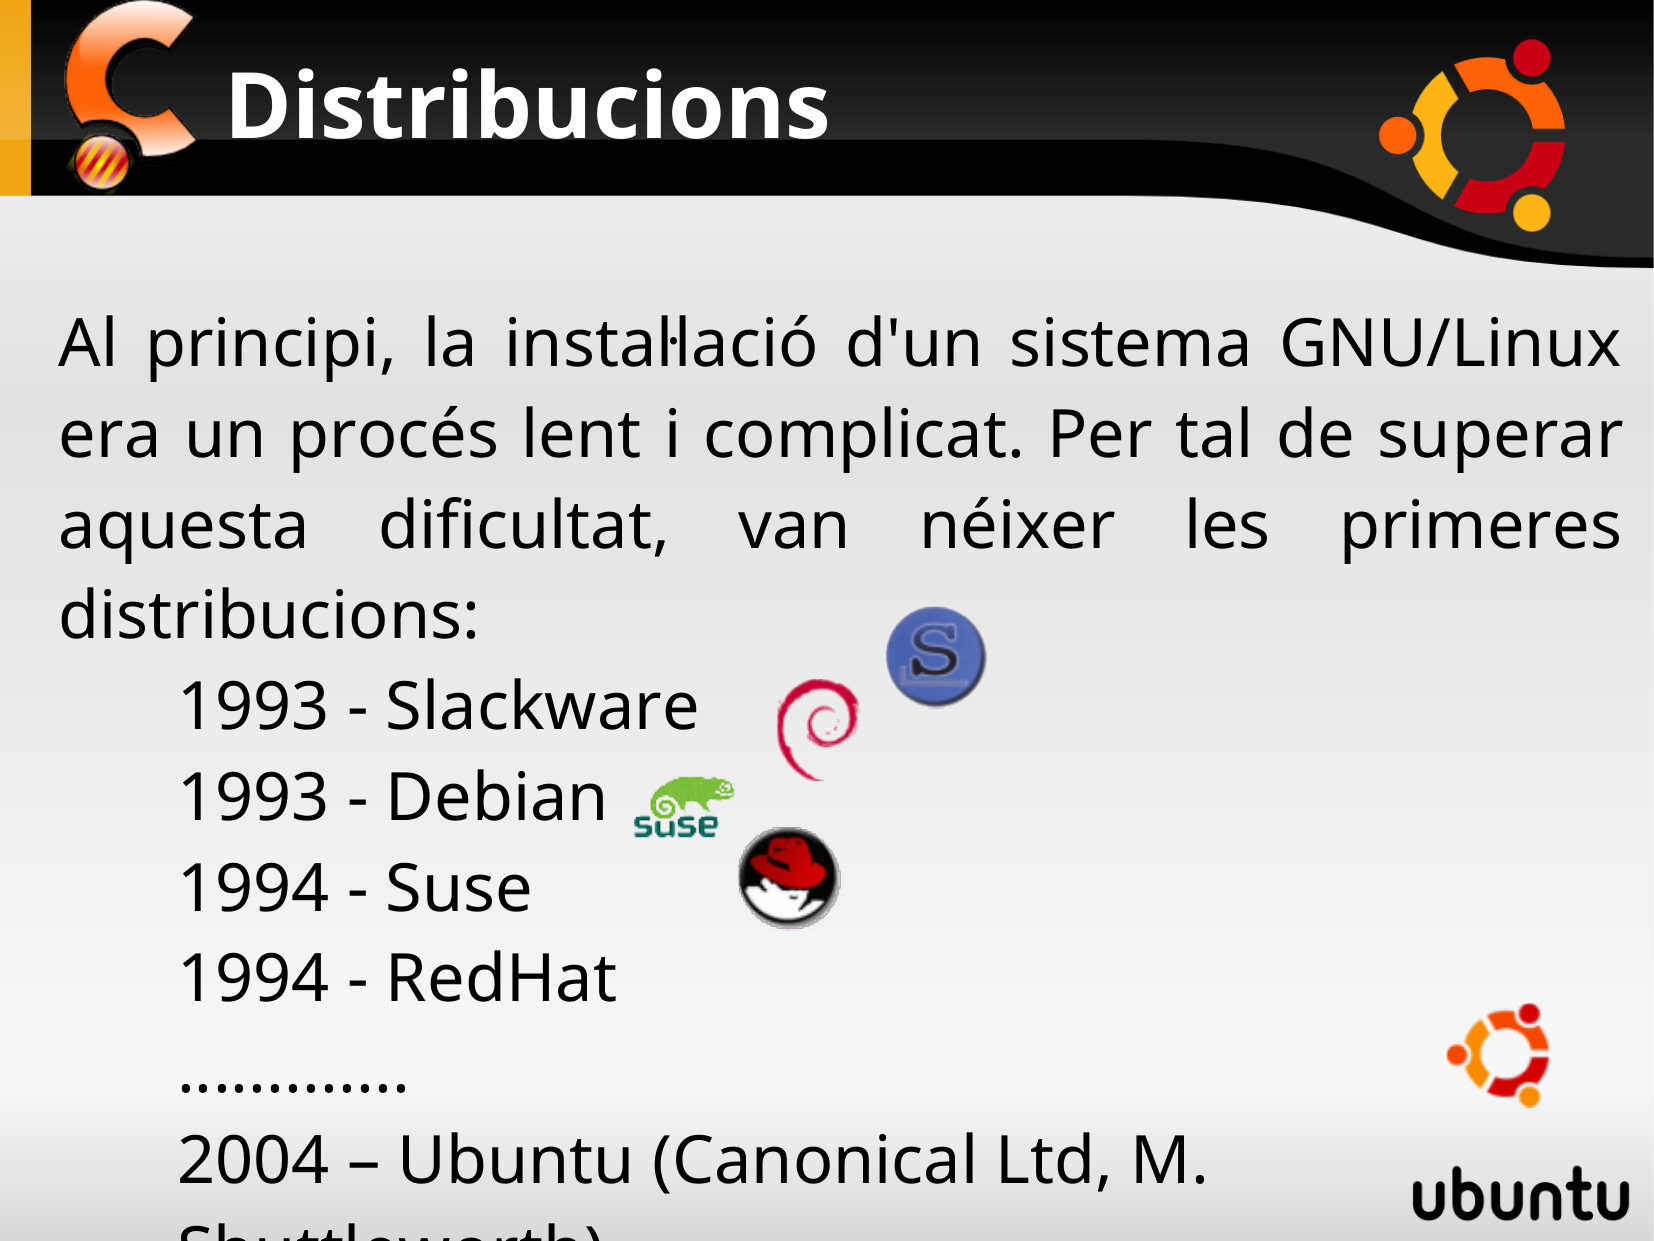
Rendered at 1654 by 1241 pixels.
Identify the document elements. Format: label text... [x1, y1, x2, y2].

title Distribucions [76, 0, 1565, 208]
picture [0, 0, 1654, 1241]
text_box Al principi, la instal·lació d'un sistema GNU/Linux era un procés lent i complicat. Per tal de superar aquesta dificultat, van néixer les primeres distribucions: 1993 - Slackware 1993 - Debian 1994 - Suse 1994 - RedHat ............. 2004 – Ubuntu (Canonical Ltd, M. Shuttleworth) [59, 295, 1625, 1151]
